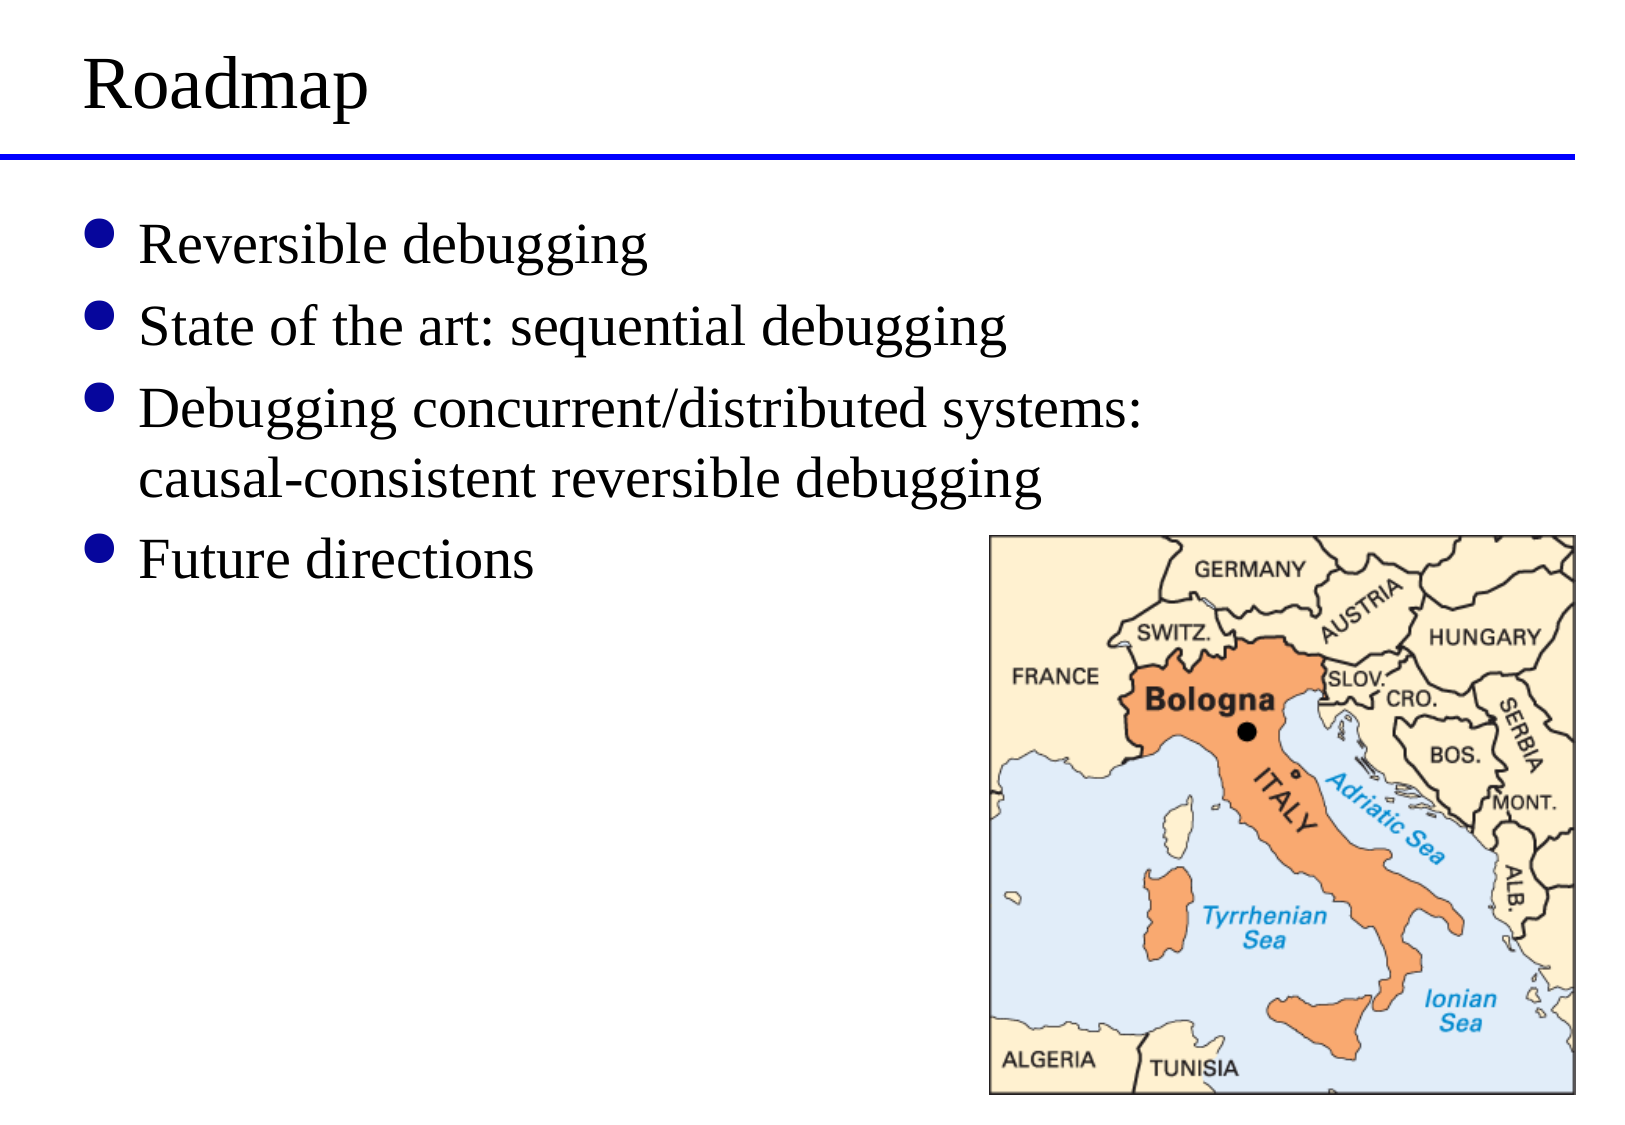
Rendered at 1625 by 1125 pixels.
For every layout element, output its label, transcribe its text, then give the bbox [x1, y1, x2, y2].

title Roadmap [67, 27, 1544, 131]
list Reversible debugging State of the art: sequential debugging Debugging concurrent/distributed systems: causal-consistent reversible debugging Future directions [67, 198, 1478, 1061]
picture [989, 535, 1576, 1096]
